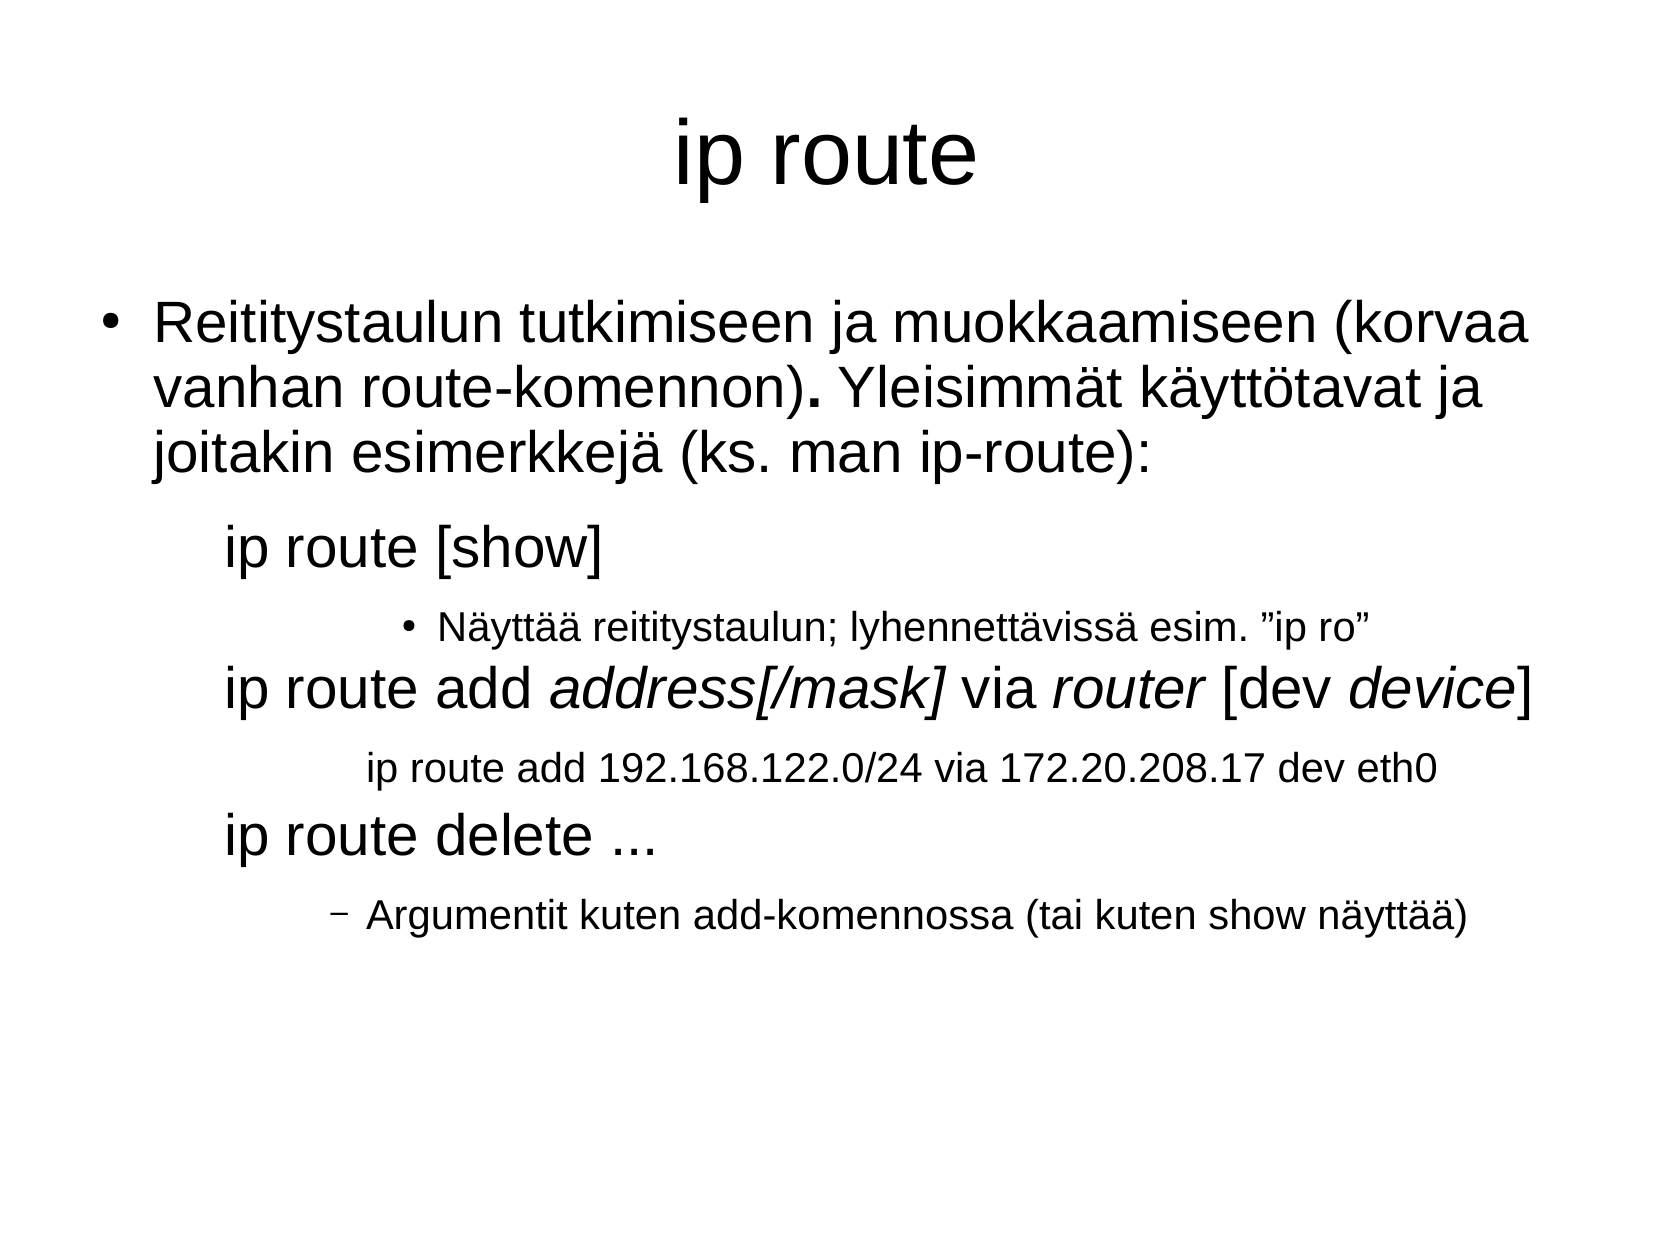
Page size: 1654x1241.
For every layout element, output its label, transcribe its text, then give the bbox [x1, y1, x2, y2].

title ip route [82, 49, 1571, 257]
list Reititystaulun tutkimiseen ja muokkaamiseen (korvaa vanhan route-komennon). Yleisimmät käyttötavat ja joitakin esimerkkejä (ks. man ip-route): ip route [show] Näyttää reititystaulun; lyhennettävissä esim. ”ip ro” ip route add address[/mask] via router [dev device] ip route add 192.168.122.0/24 via 172.20.208.17 dev eth0 ip route delete ... Argumentit kuten add-komennossa (tai kuten show näyttää) [82, 290, 1571, 1010]
